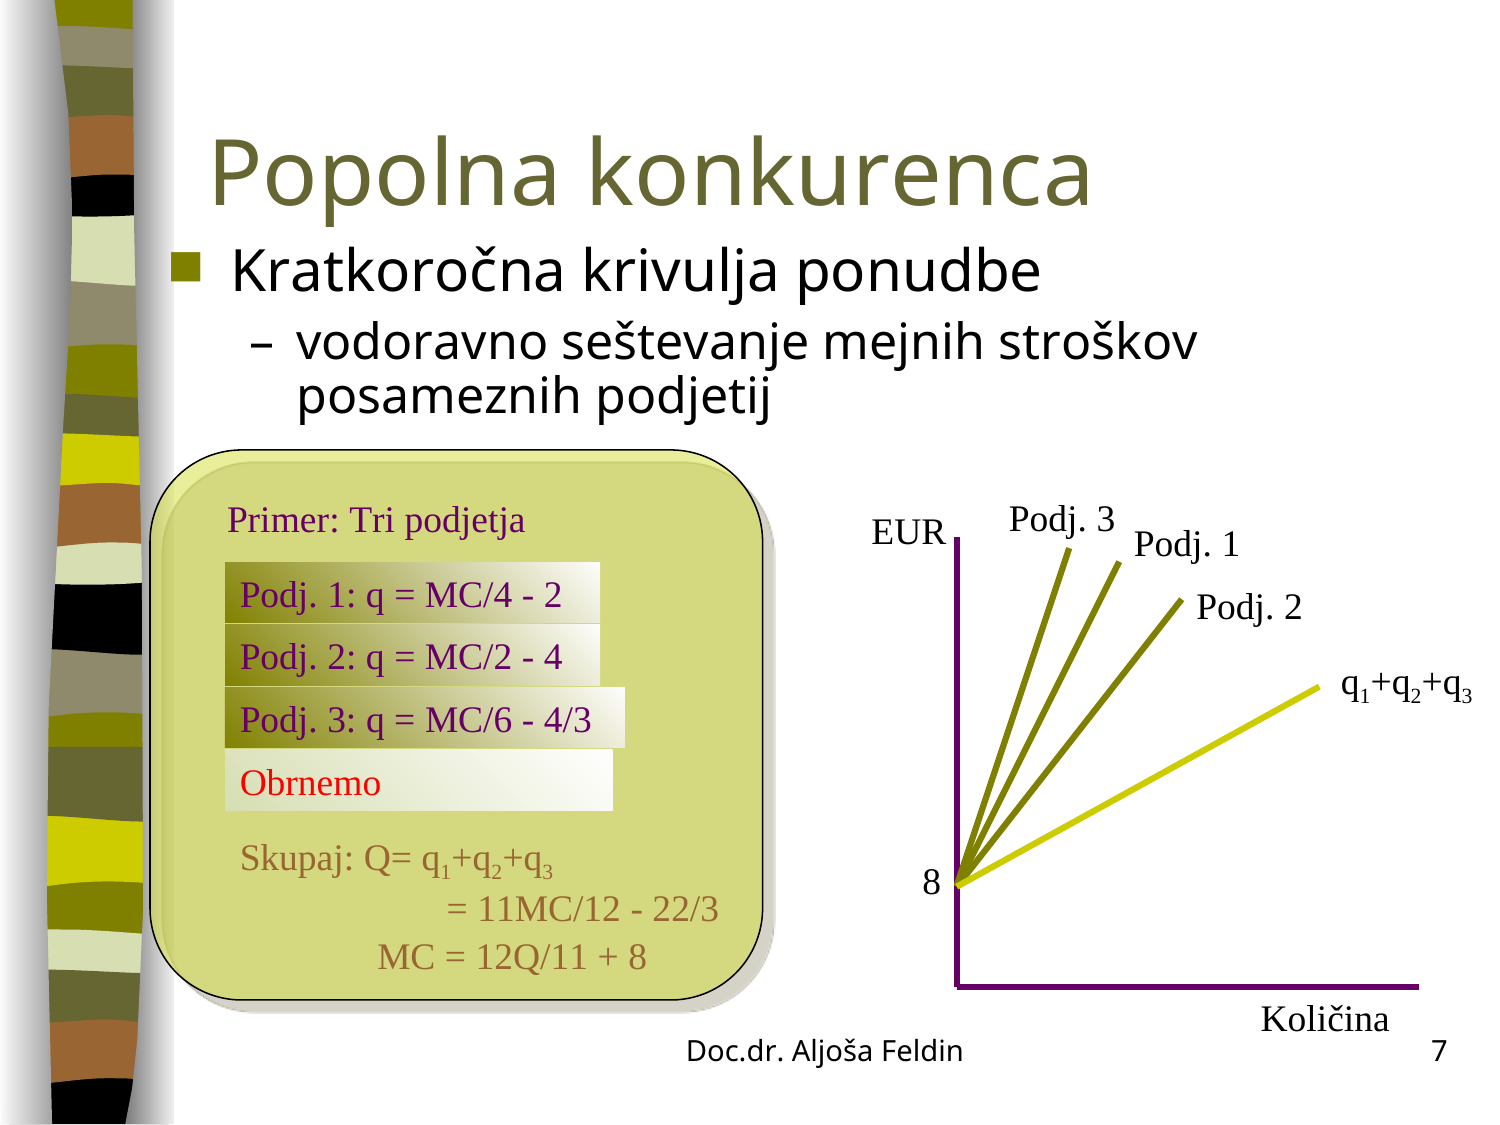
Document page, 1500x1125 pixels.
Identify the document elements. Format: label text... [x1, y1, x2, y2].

text_box [150, 449, 763, 1000]
text_box Skupaj: Q= q1+q2+q3 = 11MC/12 - 22/3 [225, 824, 751, 937]
list Kratkoročna krivulja ponudbe vodoravno seštevanje mejnih stroškov posameznih podjetij [159, 233, 1471, 421]
text_box MC = 12Q/11 + 8 [362, 924, 676, 986]
text_box Obrnemo [225, 749, 613, 811]
text_box 8 [906, 849, 957, 910]
text_box Podj. 2: q = MC/2 - 4 [225, 624, 601, 686]
title Popolna konkurenca [192, 74, 1468, 263]
text_box Primer: Tri podjetja [212, 487, 638, 548]
text_box Podj. 1 [1119, 511, 1257, 573]
text_box Podj. 2 [1181, 574, 1320, 635]
text_box Podj. 3 [994, 486, 1132, 548]
text_box Podj. 3: q = MC/6 - 4/3 [224, 687, 625, 748]
text_box EUR [831, 499, 987, 560]
text_box Podj. 1: q = MC/4 - 2 [225, 562, 601, 623]
text_box Doc.dr. Aljoša Feldin [587, 1025, 1063, 1101]
text_box Količina [1219, 986, 1432, 1048]
text_box q1+q2+q3 [1319, 649, 1495, 716]
text_box <number> [1149, 1025, 1463, 1101]
